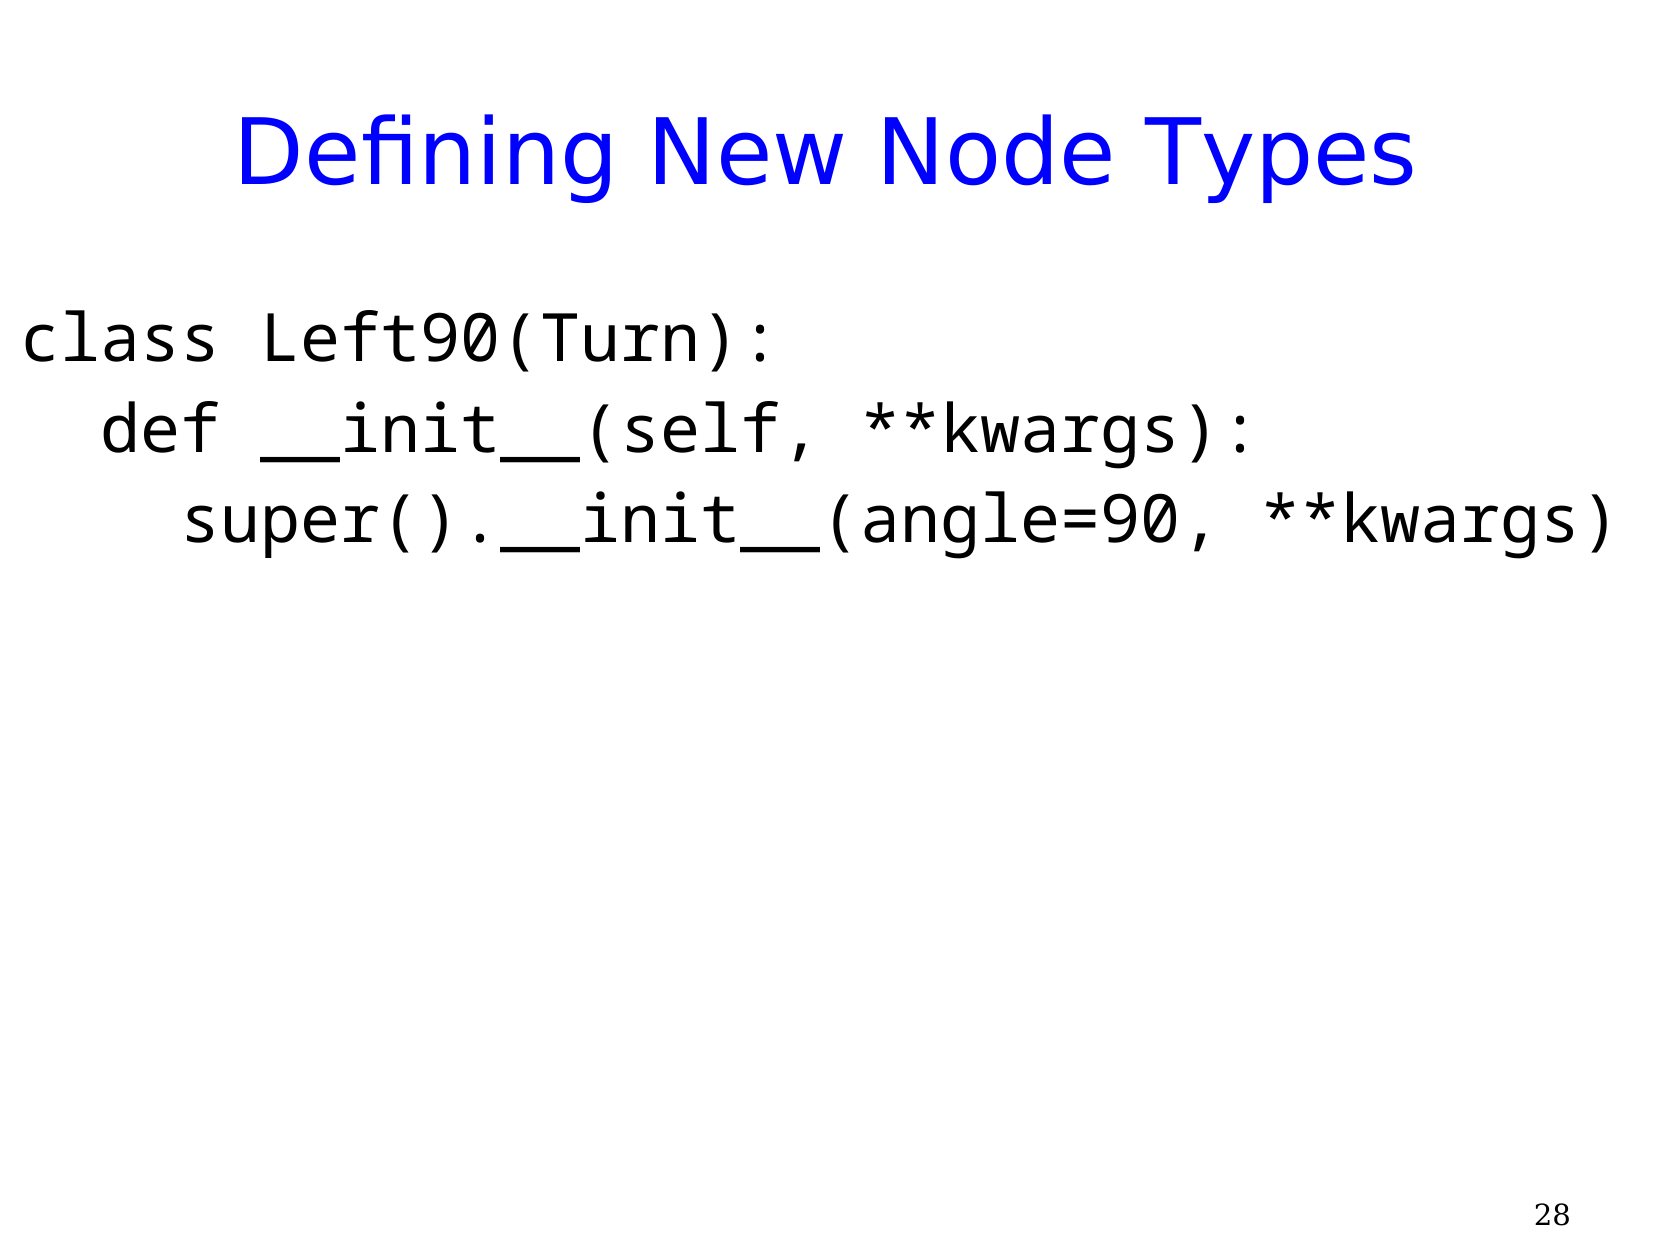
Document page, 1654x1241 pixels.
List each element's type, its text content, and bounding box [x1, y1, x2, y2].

list class Left90(Turn): def __init__(self, **kwargs): super().__init__(angle=90, **kwargs) [20, 290, 1635, 1109]
title Defining New Node Types [82, 49, 1571, 257]
